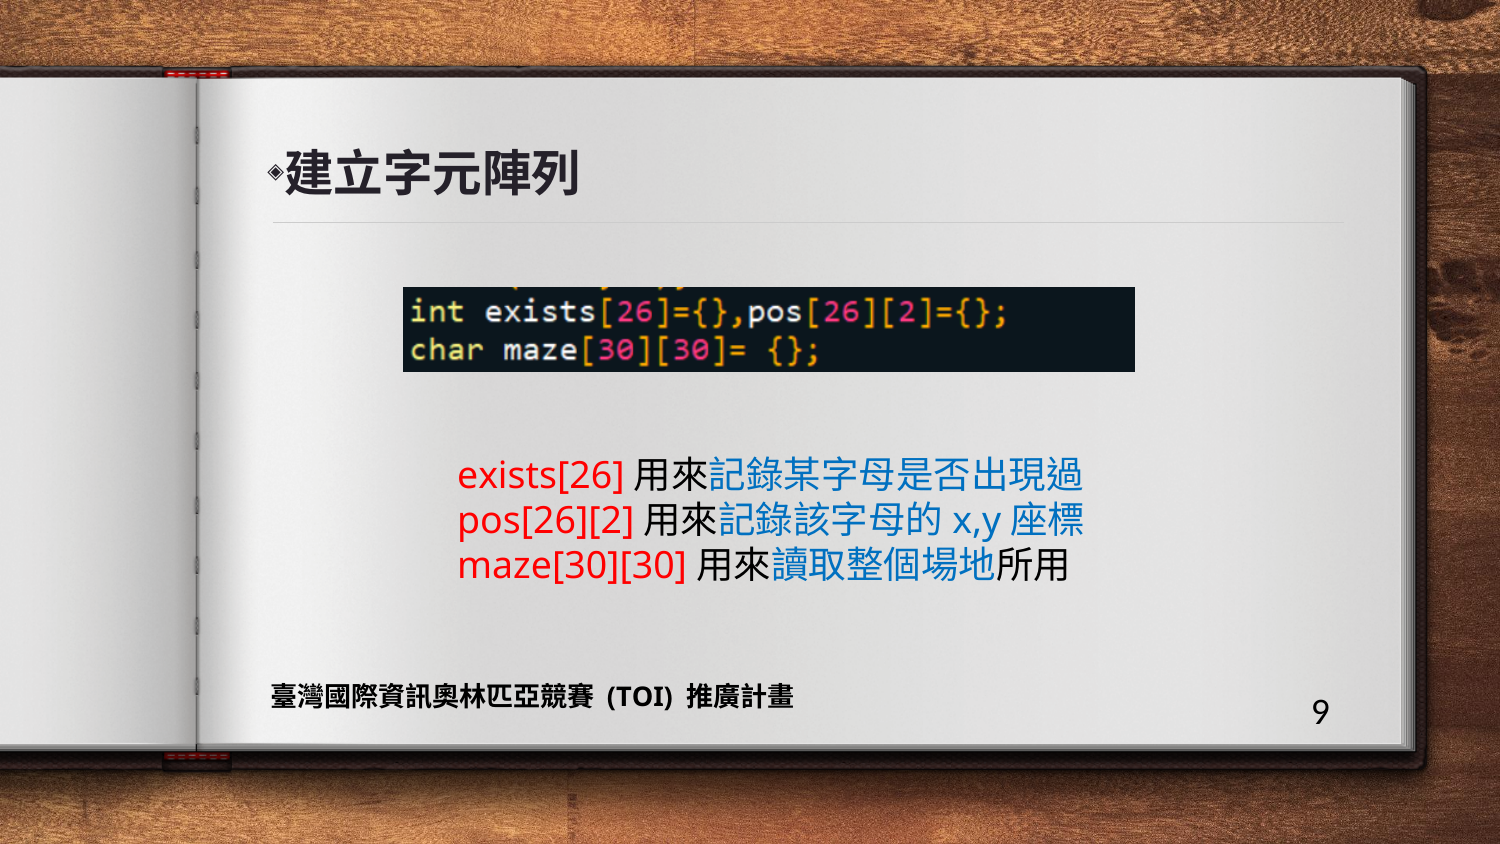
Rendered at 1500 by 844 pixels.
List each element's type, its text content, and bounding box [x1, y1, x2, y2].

text_box exists[26]用來記錄某字母是否出現過 pos[26][2]用來記錄該字母的x,y座標 maze[30][30]用來讀取整個場地所用 [442, 443, 1174, 595]
text_box [1295, 672, 1386, 737]
list 建立字元陣列 [252, 126, 1194, 216]
picture [403, 287, 1135, 372]
